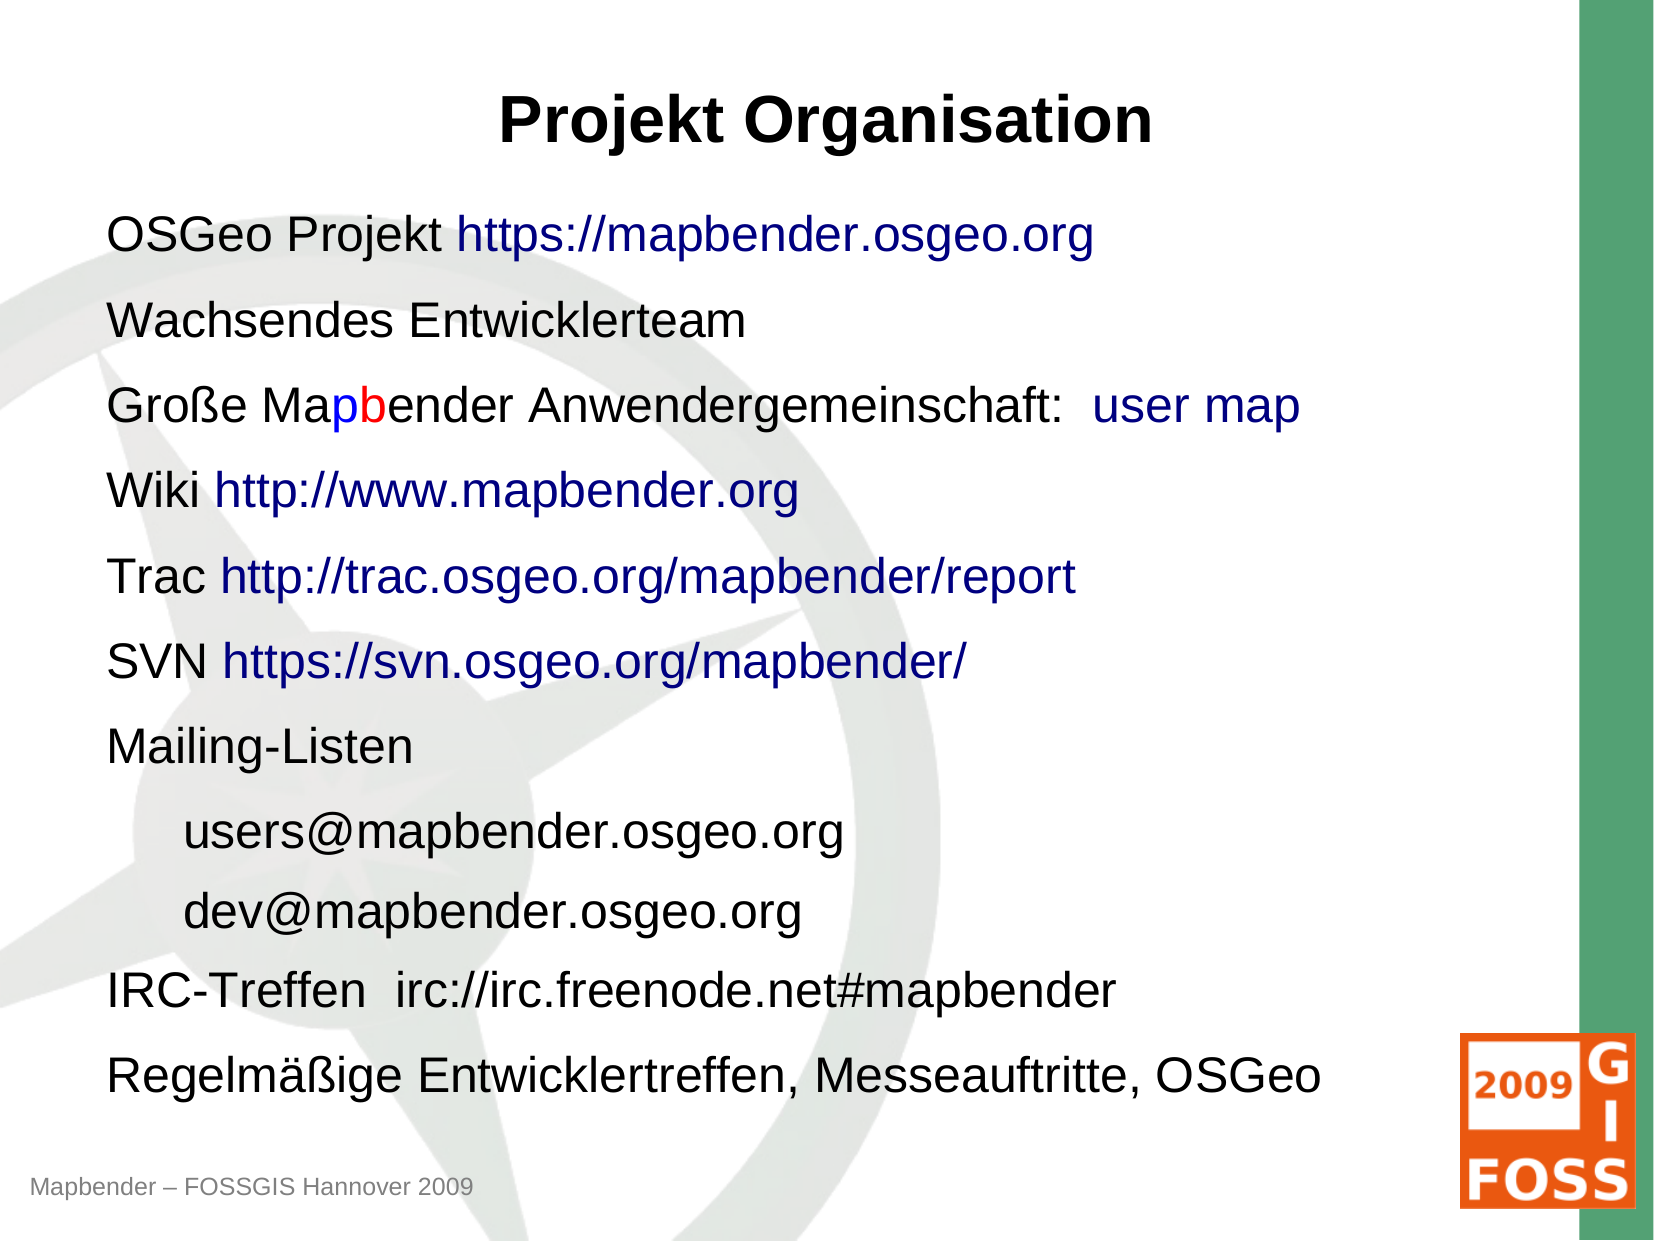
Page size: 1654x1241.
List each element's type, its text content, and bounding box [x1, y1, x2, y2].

picture [0, 192, 1020, 1241]
picture [1460, 1033, 1636, 1209]
list OSGeo Projekt https://mapbender.osgeo.org Wachsendes Entwicklerteam Große Mapbender Anwendergemeinschaft: user map Wiki http://www.mapbender.org Trac http://trac.osgeo.org/mapbender/report SVN https://svn.osgeo.org/mapbender/ Mailing-Listen users@mapbender.osgeo.org dev@mapbender.osgeo.org IRC-Treffen irc://irc.freenode.net#mapbender Regelmäßige Entwicklertreffen, Messeauftritte, OSGeo [88, 206, 1577, 1173]
title Projekt Organisation [82, 31, 1571, 207]
